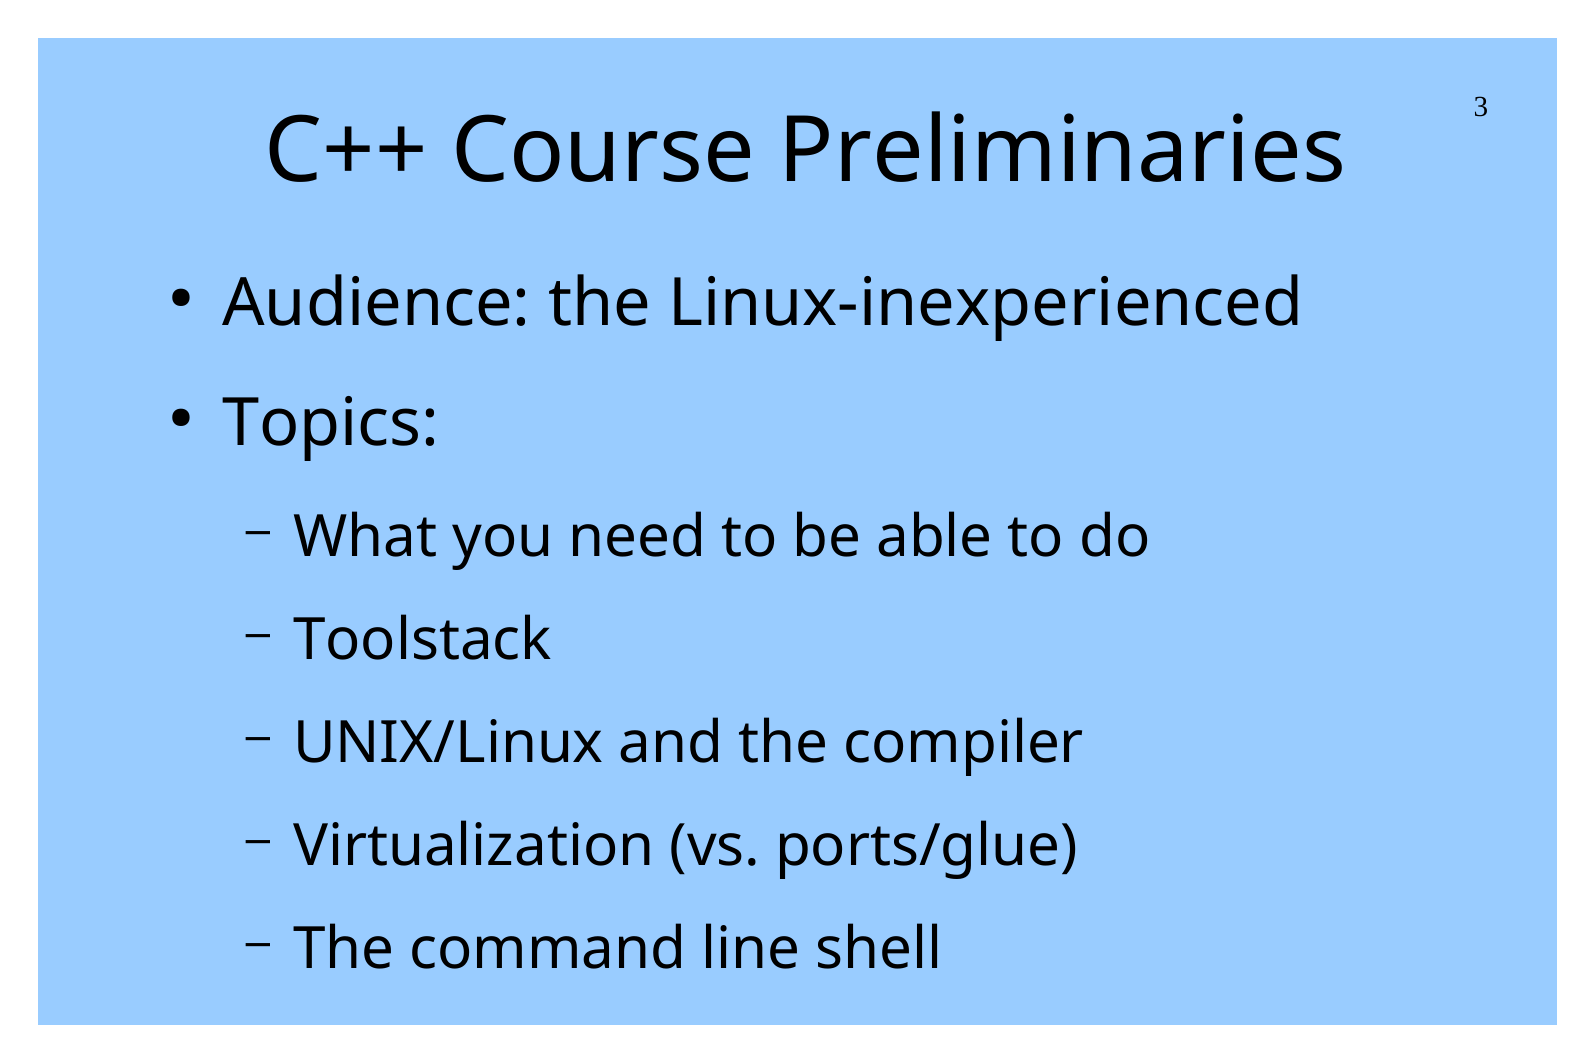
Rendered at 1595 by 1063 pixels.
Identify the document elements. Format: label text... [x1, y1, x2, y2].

title C++ Course Preliminaries [157, 63, 1455, 229]
list Audience: the Linux-inexperienced Topics: What you need to be able to do Toolstack UNIX/Linux and the compiler Virtualization (vs. ports/glue) The command line shell [151, 253, 1449, 1029]
